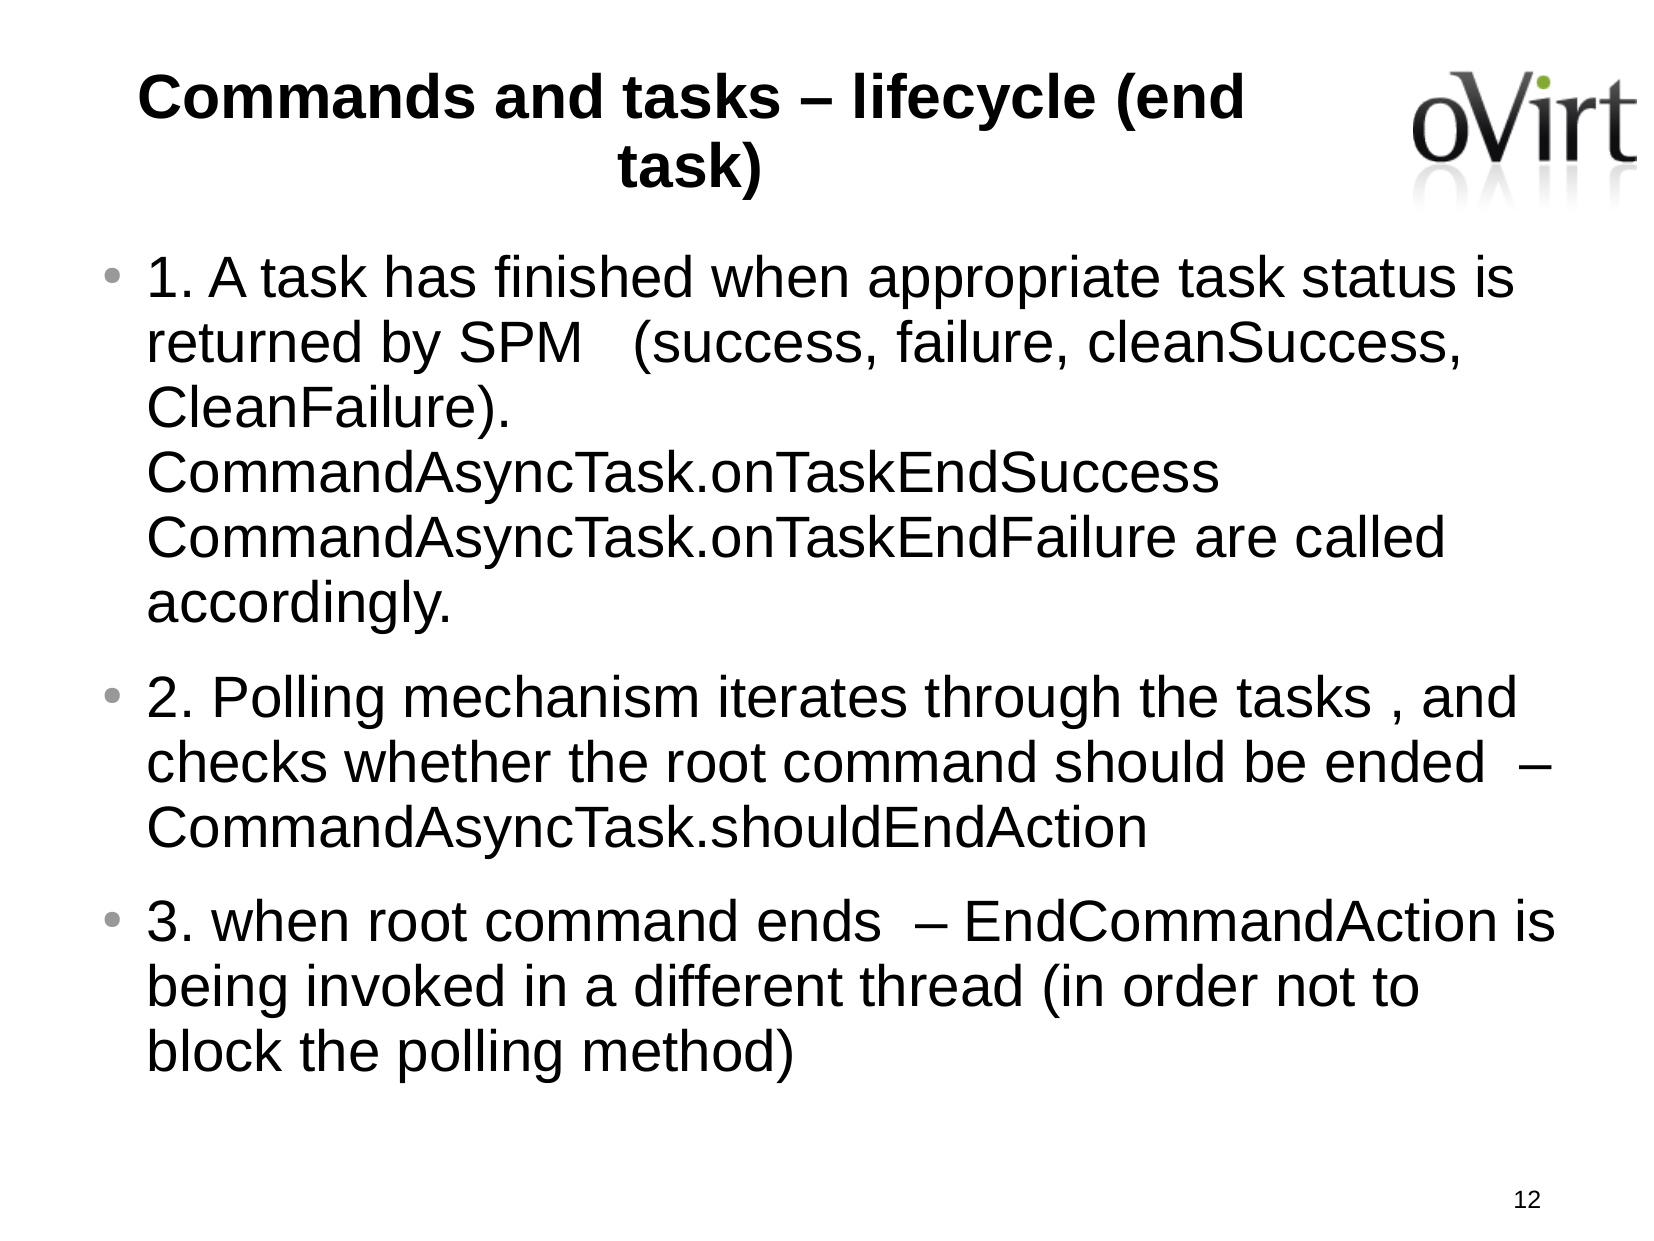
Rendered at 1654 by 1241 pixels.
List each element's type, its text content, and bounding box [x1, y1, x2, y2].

title Commands and tasks – lifecycle (end task) [82, 37, 1303, 226]
picture [1413, 63, 1637, 212]
list 1. A task has finished when appropriate task status is returned by SPM (success, failure, cleanSuccess, CleanFailure). CommandAsyncTask.onTaskEndSuccess CommandAsyncTask.onTaskEndFailure are called accordingly. 2. Polling mechanism iterates through the tasks , and checks whether the root command should be ended – CommandAsyncTask.shouldEndAction 3. when root command ends – EndCommandAction is being invoked in a different thread (in order not to block the polling method) [86, 244, 1576, 1085]
